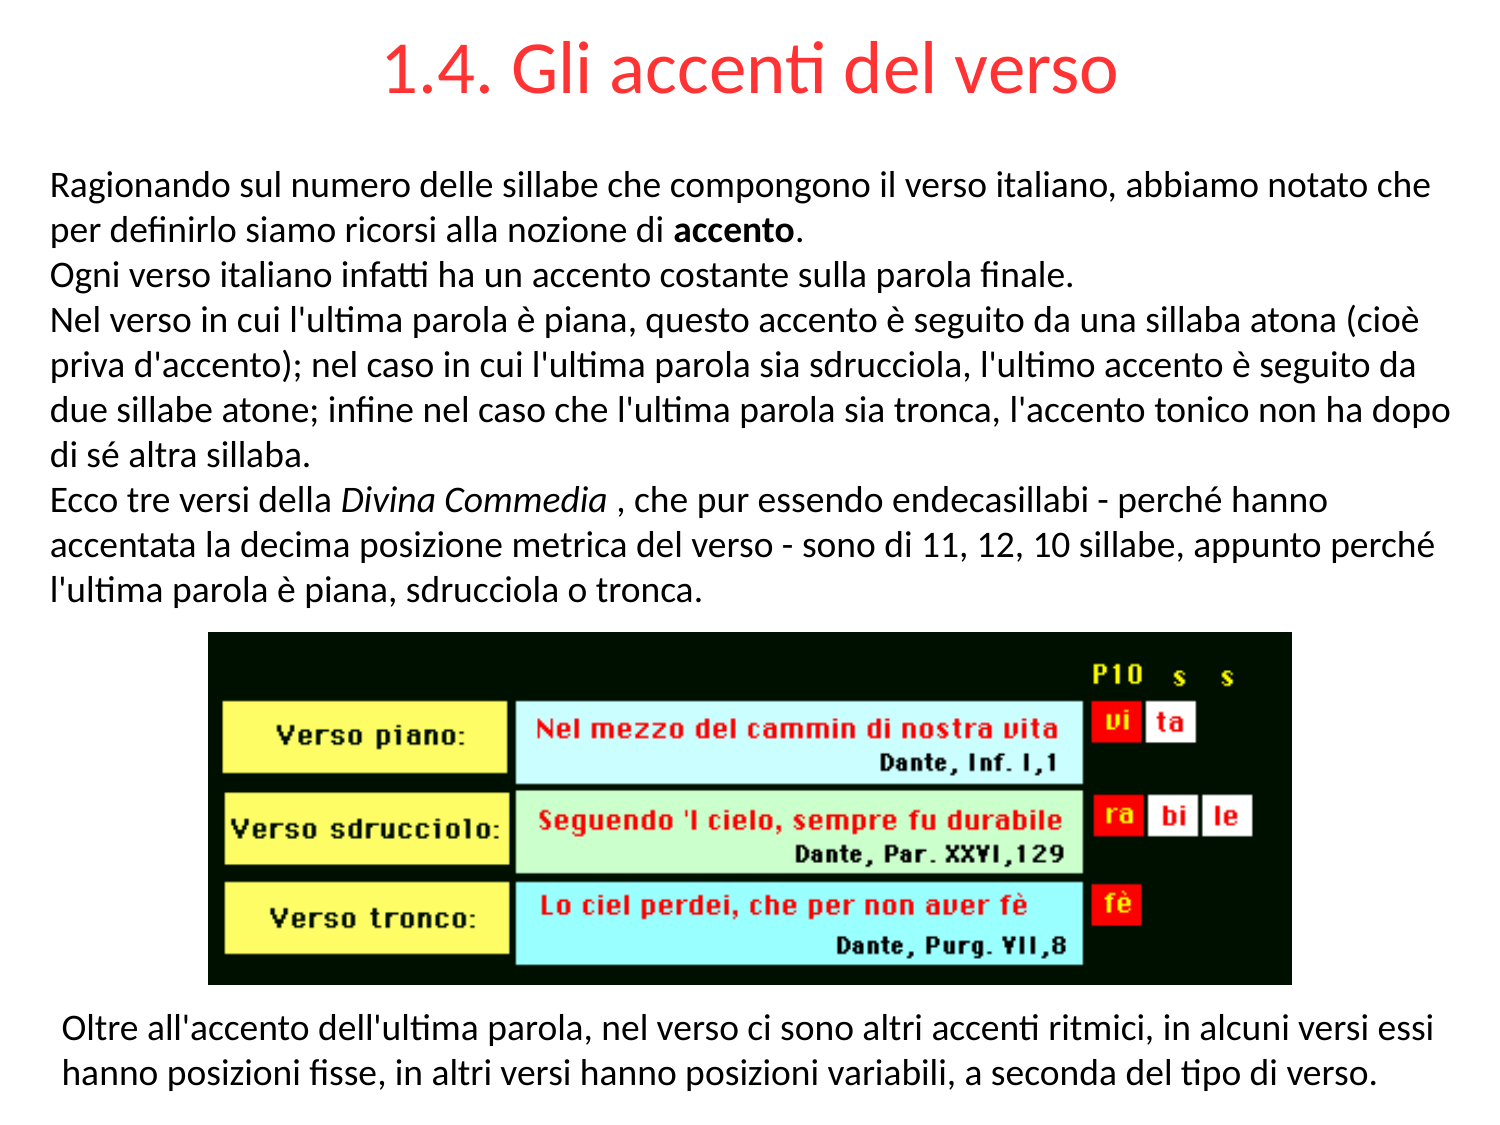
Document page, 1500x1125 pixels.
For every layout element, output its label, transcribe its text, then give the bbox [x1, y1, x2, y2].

text_box 1.4. Gli accenti del verso [74, 11, 1425, 152]
text_box Ragionando sul numero delle sillabe che compongono il verso italiano, abbiamo notato che per definirlo siamo ricorsi alla nozione di accento. Ogni verso italiano infatti ha un accento costante sulla parola finale. Nel verso in cui l'ultima parola è piana, questo accento è seguito da una sillaba atona (cioè priva d'accento); nel caso in cui l'ultima parola sia sdrucciola, l'ultimo accento è seguito da due sillabe atone; infine nel caso che l'ultima parola sia tronca, l'accento tonico non ha dopo di sé altra sillaba. Ecco tre versi della Divina Commedia , che pur essendo endecasillabi - perché hanno accentata la decima posizione metrica del verso - sono di 11, 12, 10 sillabe, appunto perché l'ultima parola è piana, sdrucciola o tronca. [35, 152, 1477, 618]
text_box Oltre all'accento dell'ultima parola, nel verso ci sono altri accenti ritmici, in alcuni versi essi hanno posizioni fisse, in altri versi hanno posizioni variabili, a seconda del tipo di verso. [46, 995, 1465, 1101]
picture [208, 632, 1292, 985]
